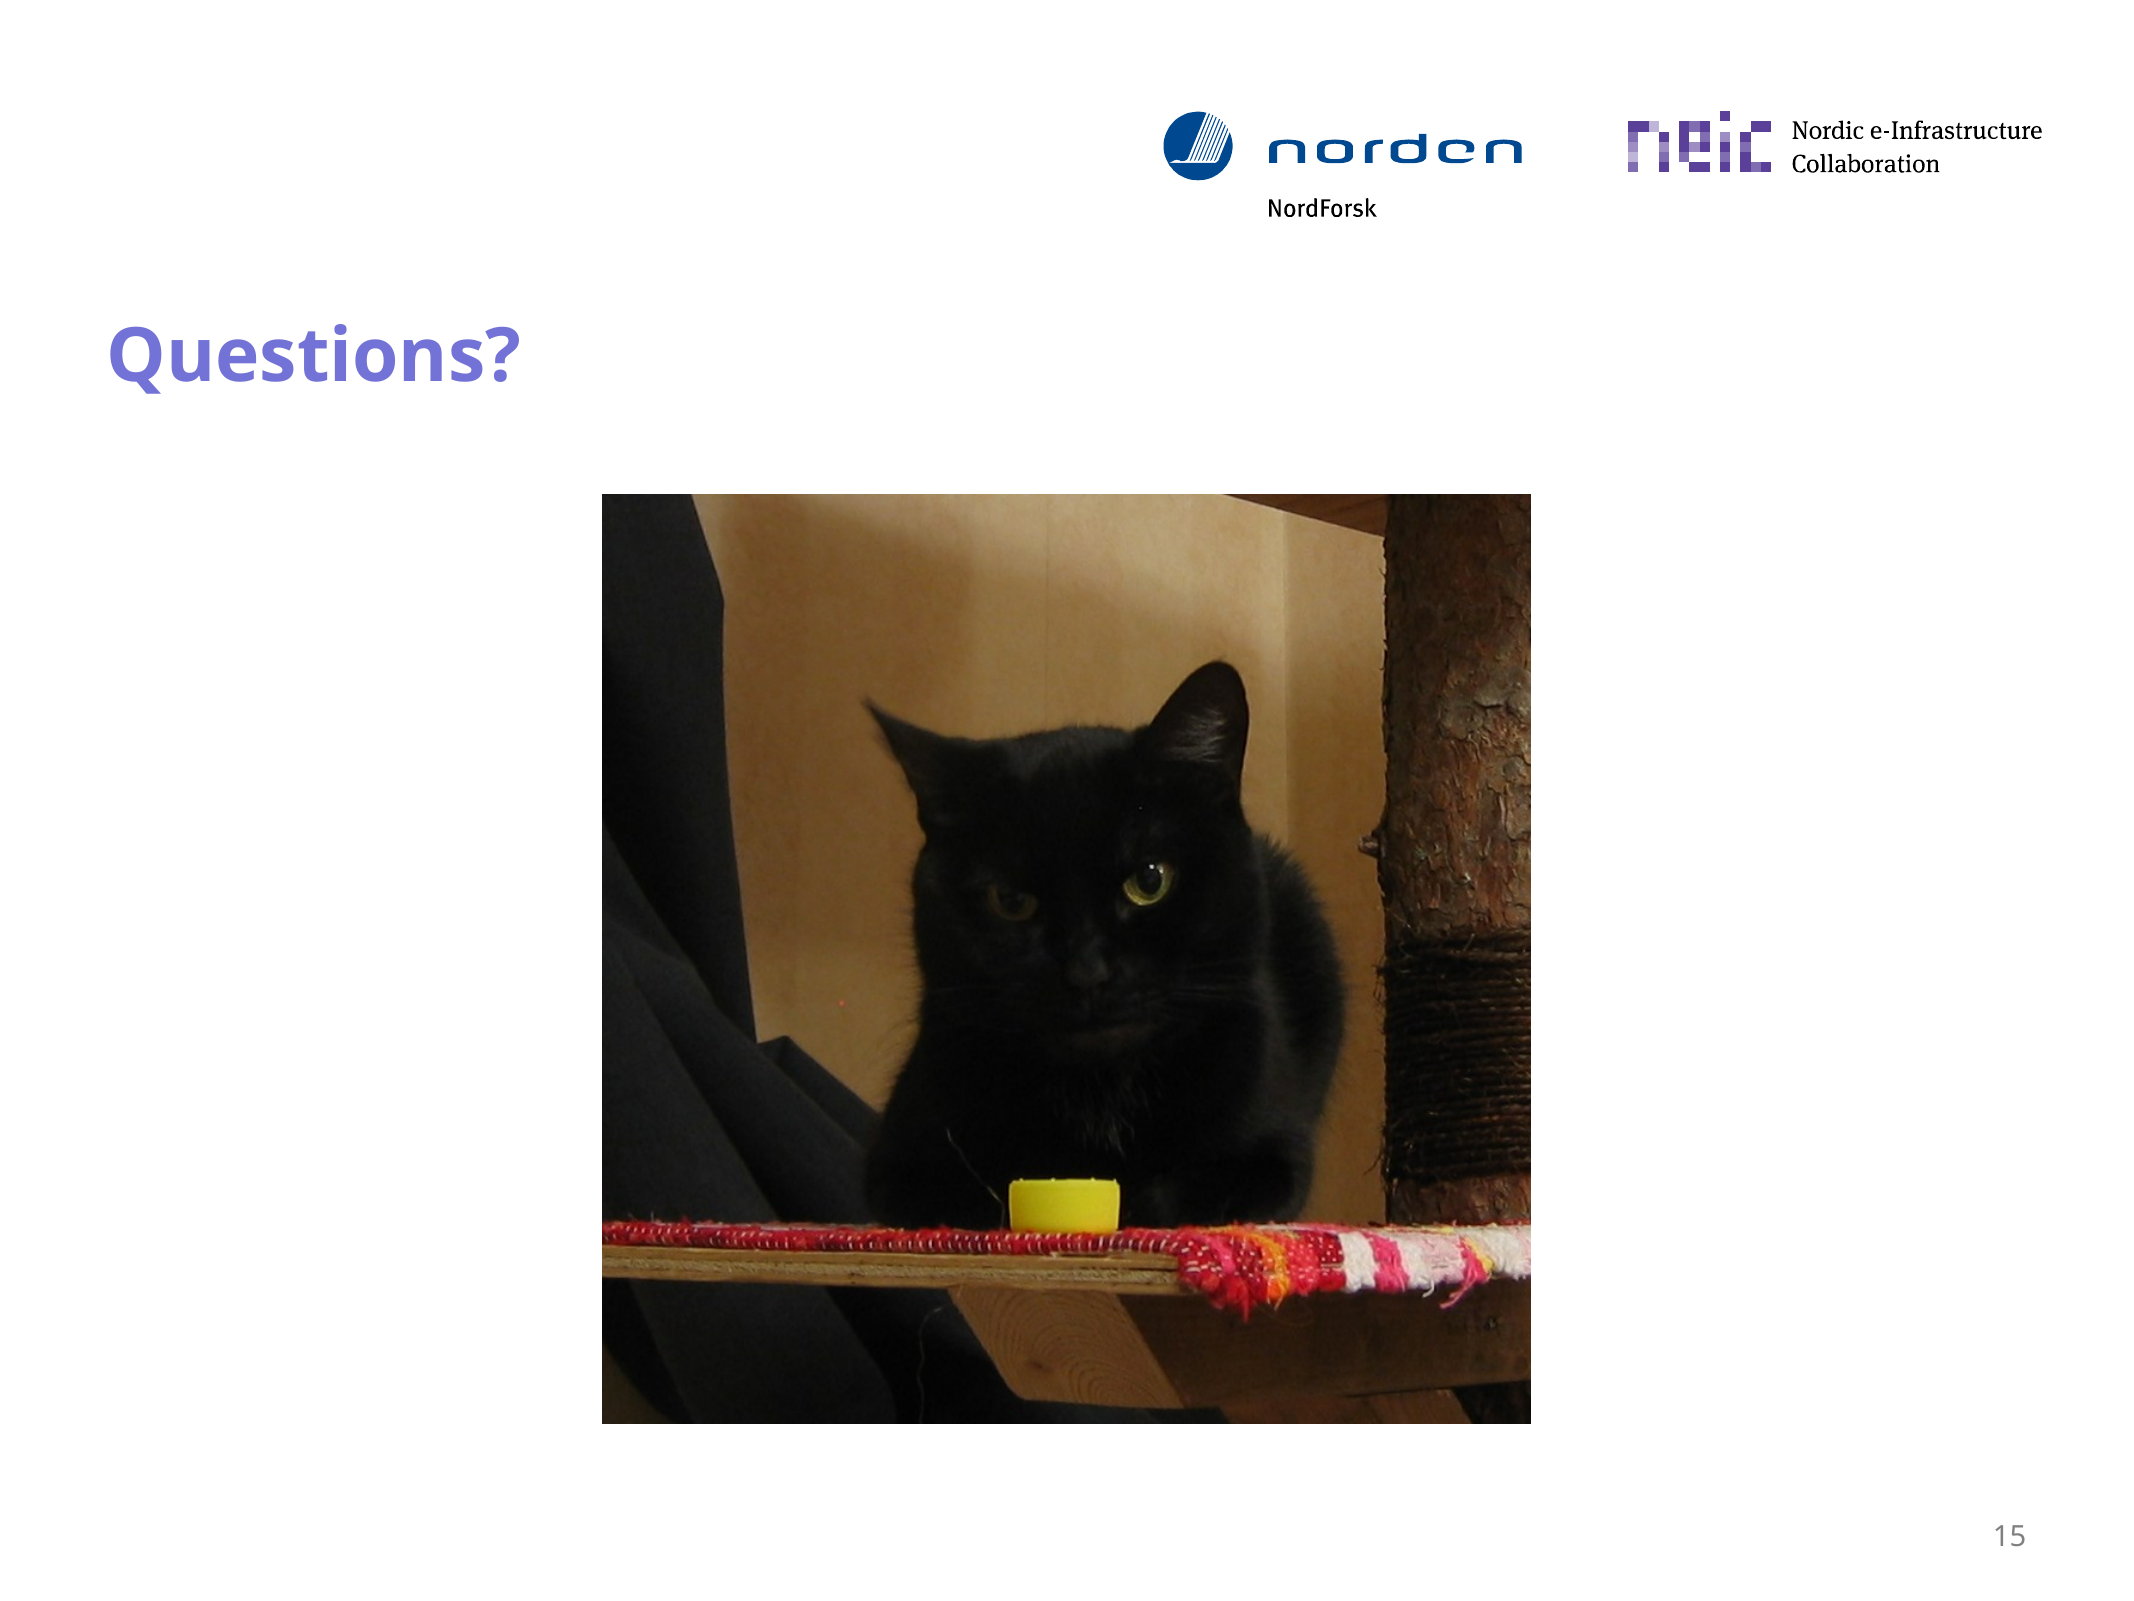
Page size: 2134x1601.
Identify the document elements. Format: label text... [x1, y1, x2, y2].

picture [602, 494, 1531, 1424]
title Questions? [106, 262, 2027, 444]
